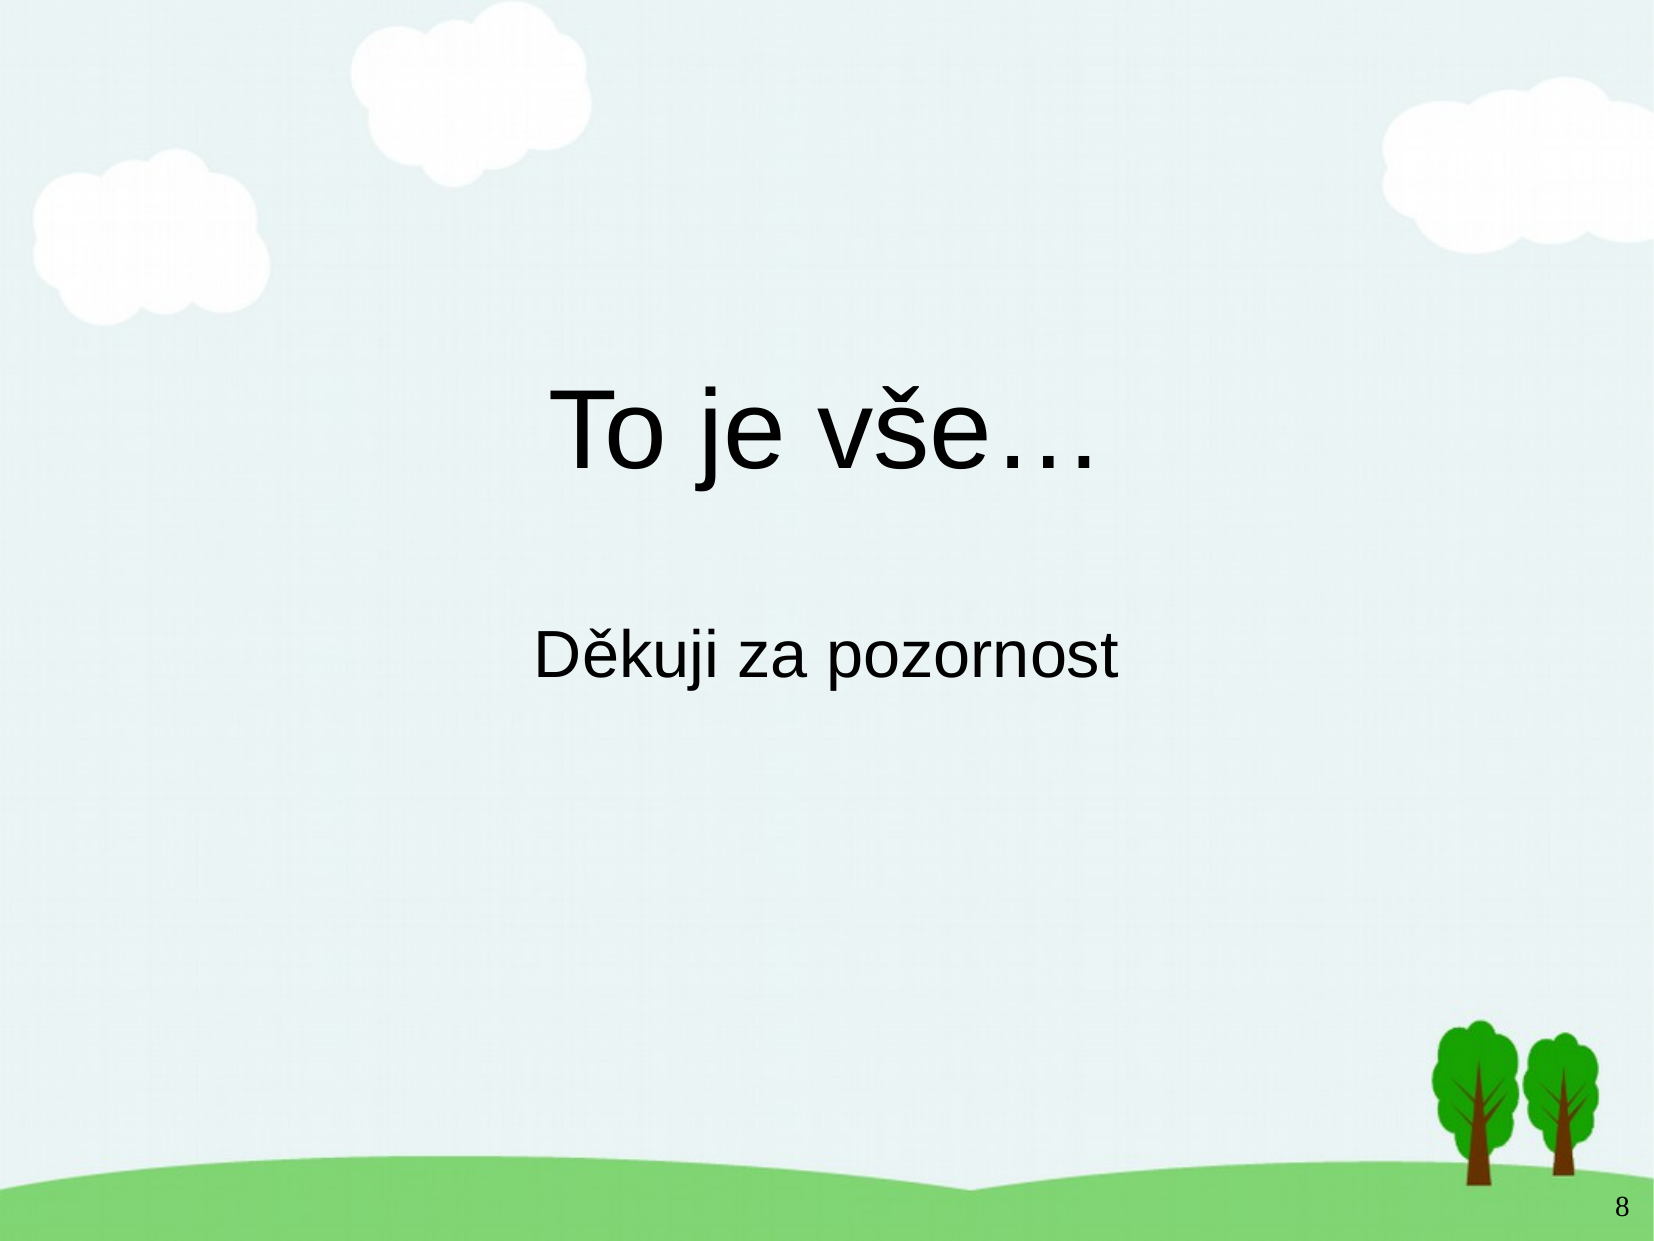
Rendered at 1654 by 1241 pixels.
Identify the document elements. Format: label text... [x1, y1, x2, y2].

subtitle To je vše… Děkuji za pozornost [82, 49, 1571, 1010]
picture [0, 0, 1654, 1241]
